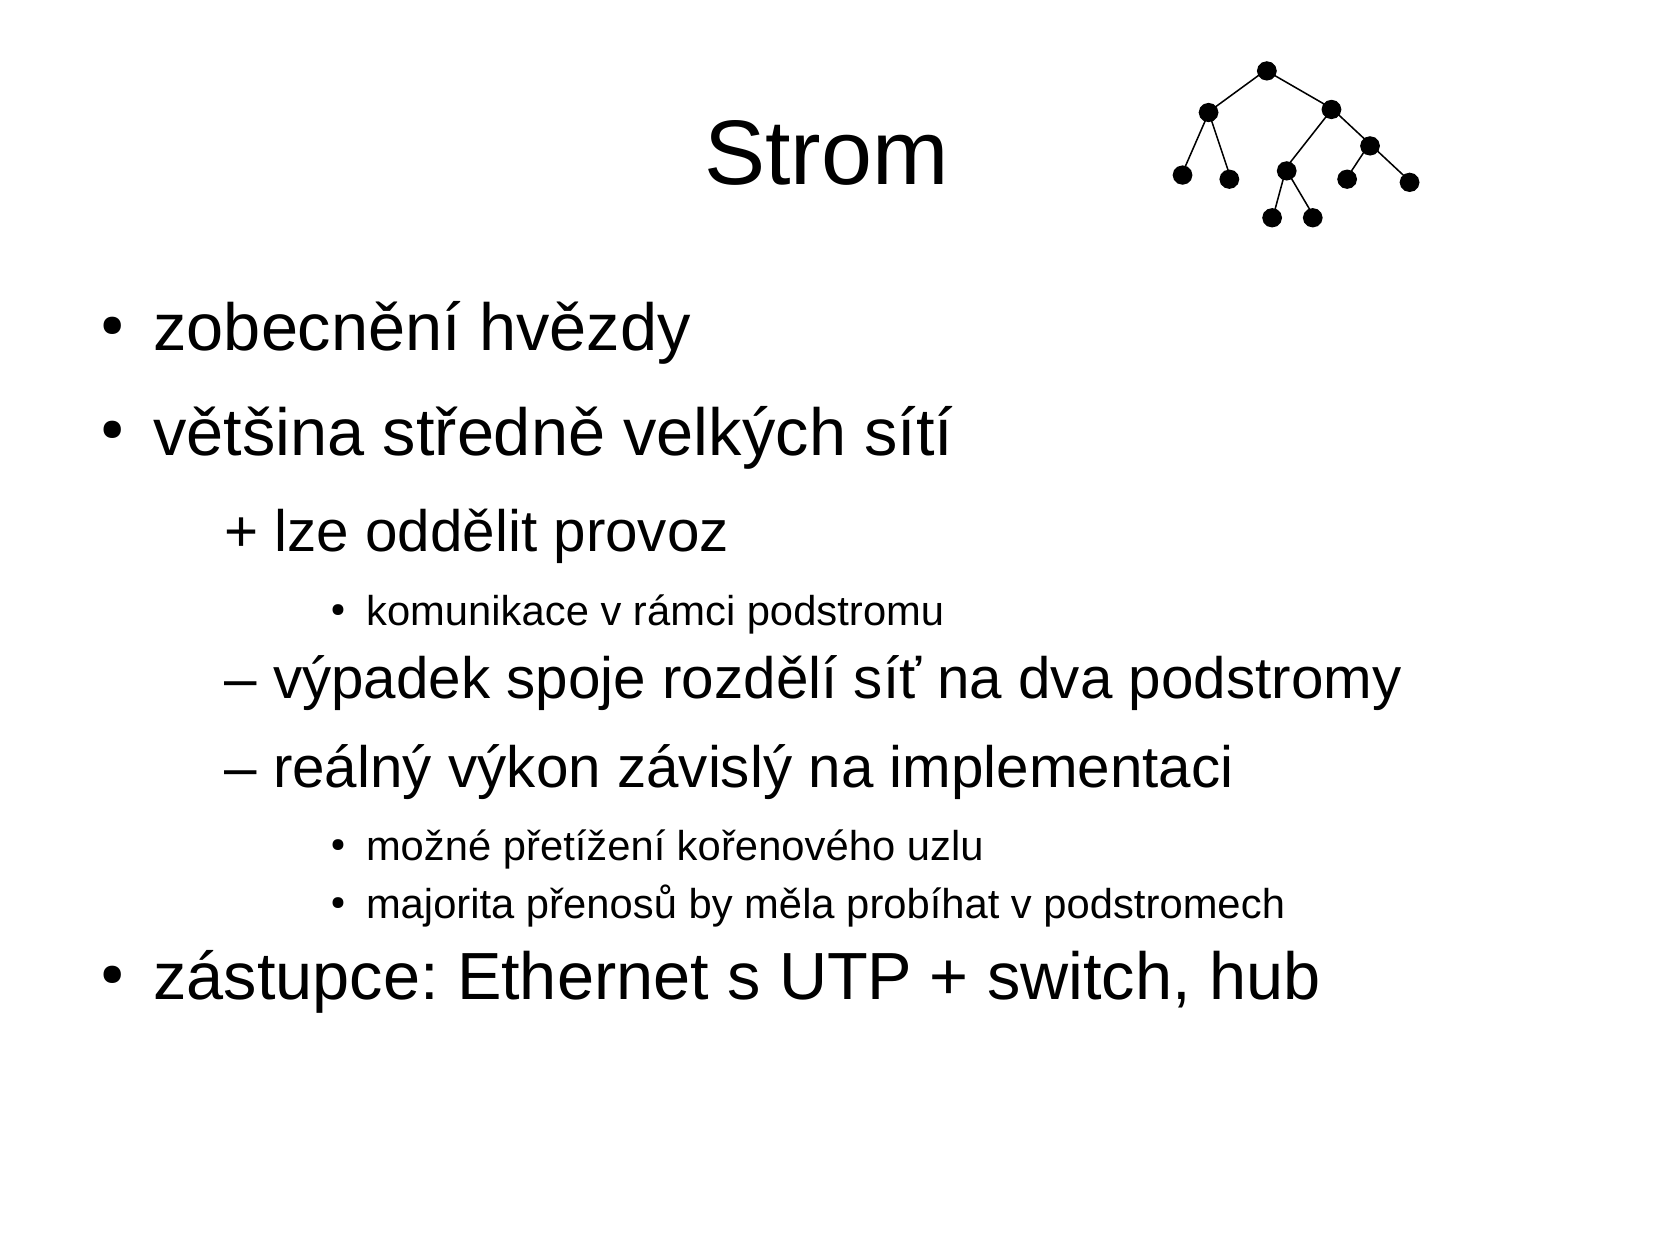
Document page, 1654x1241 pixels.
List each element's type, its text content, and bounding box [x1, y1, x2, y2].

text_box [1277, 161, 1296, 180]
text_box [1260, 72, 1274, 80]
text_box [1400, 173, 1419, 192]
list zobecnění hvězdy většina středně velkých sítí + lze oddělit provoz komunikace v rámci podstromu – výpadek spoje rozdělí síť na dva podstromy – reálný výkon závislý na implementaci možné přetížení kořenového uzlu majorita přenosů by měla probíhat v podstromech zástupce: Ethernet s UTP + switch, hub [82, 290, 1571, 1109]
text_box [1173, 166, 1192, 184]
text_box [1360, 137, 1380, 155]
text_box [1303, 208, 1322, 227]
text_box [1338, 170, 1357, 189]
text_box [1257, 62, 1277, 74]
text_box [1322, 100, 1341, 119]
text_box [1220, 170, 1239, 189]
title Strom [82, 49, 1571, 257]
text_box [1199, 103, 1218, 122]
text_box [1263, 208, 1282, 227]
